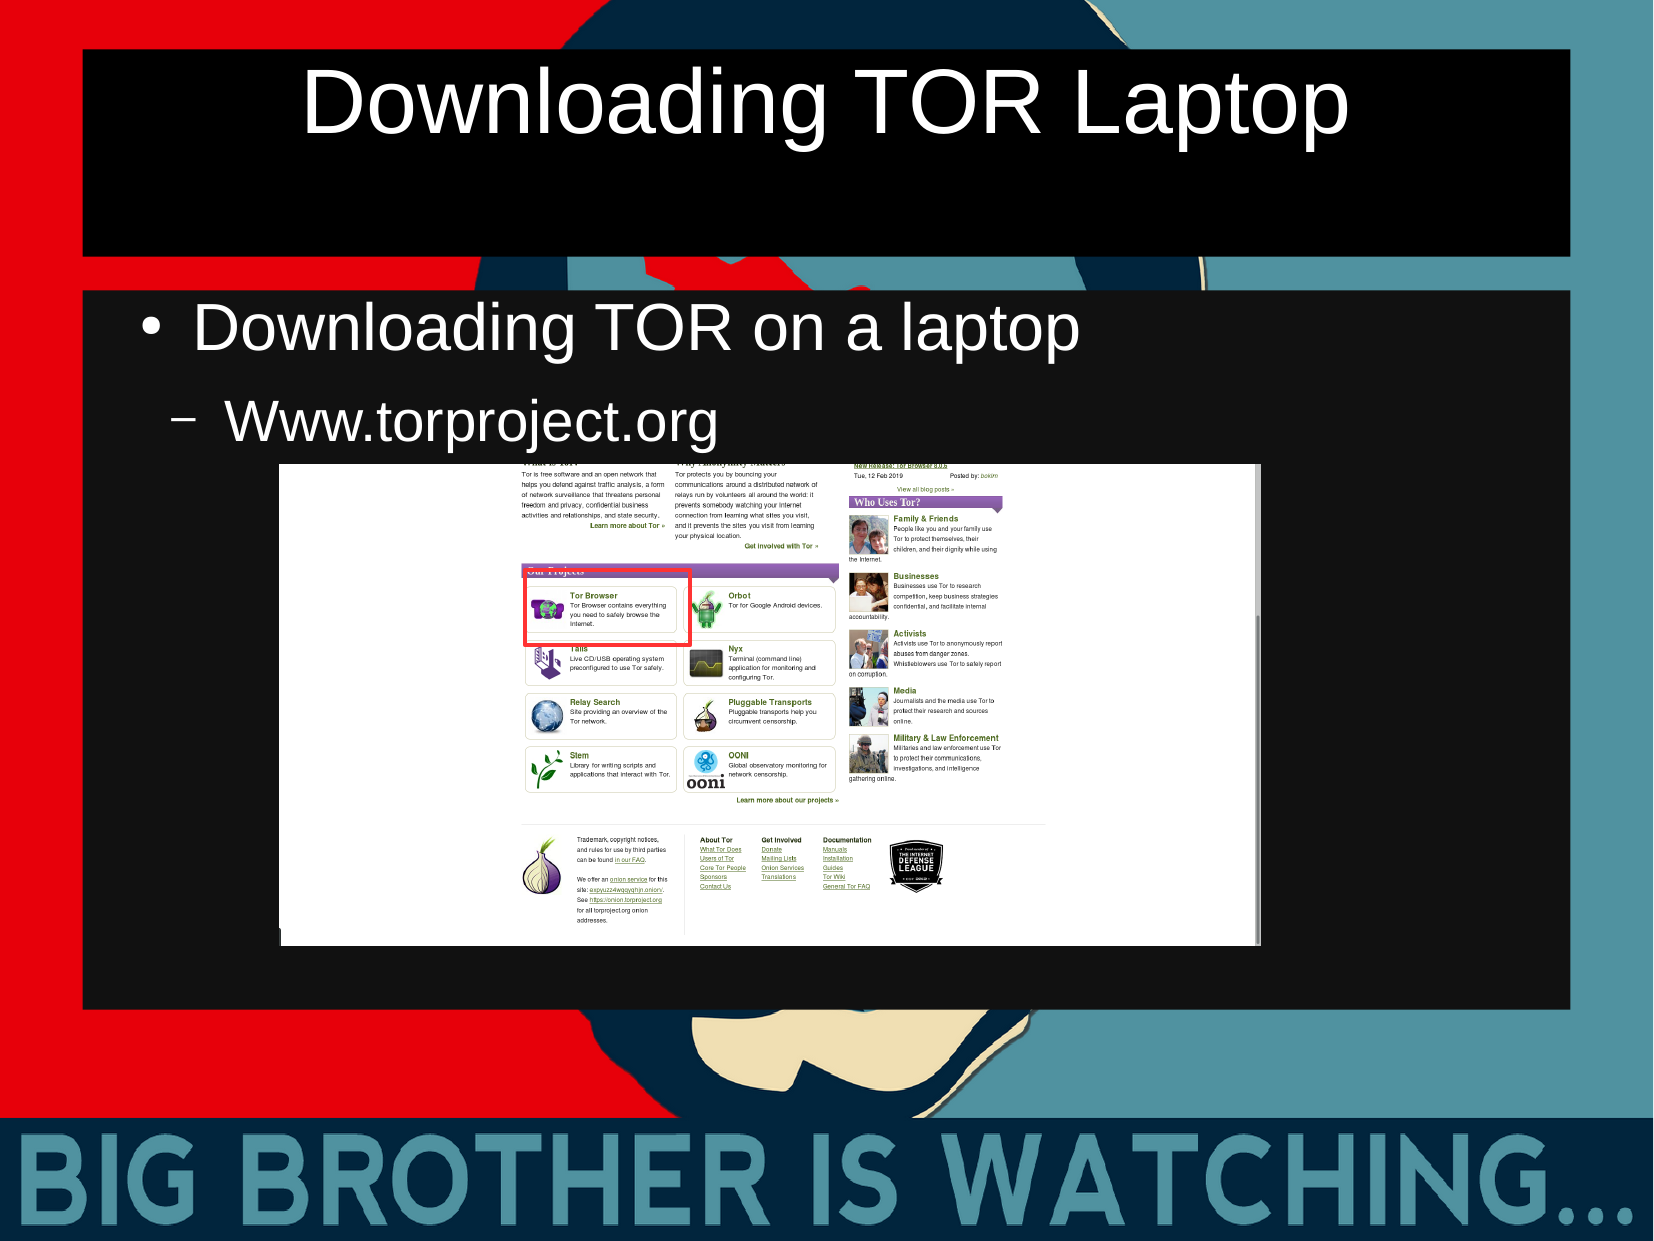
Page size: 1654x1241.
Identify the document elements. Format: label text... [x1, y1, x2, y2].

list Downloading TOR on a laptop Www.torproject.org [82, 290, 1571, 1010]
picture [0, 0, 1654, 1241]
text_box [525, 570, 691, 646]
title Downloading TOR Laptop [82, 49, 1571, 257]
